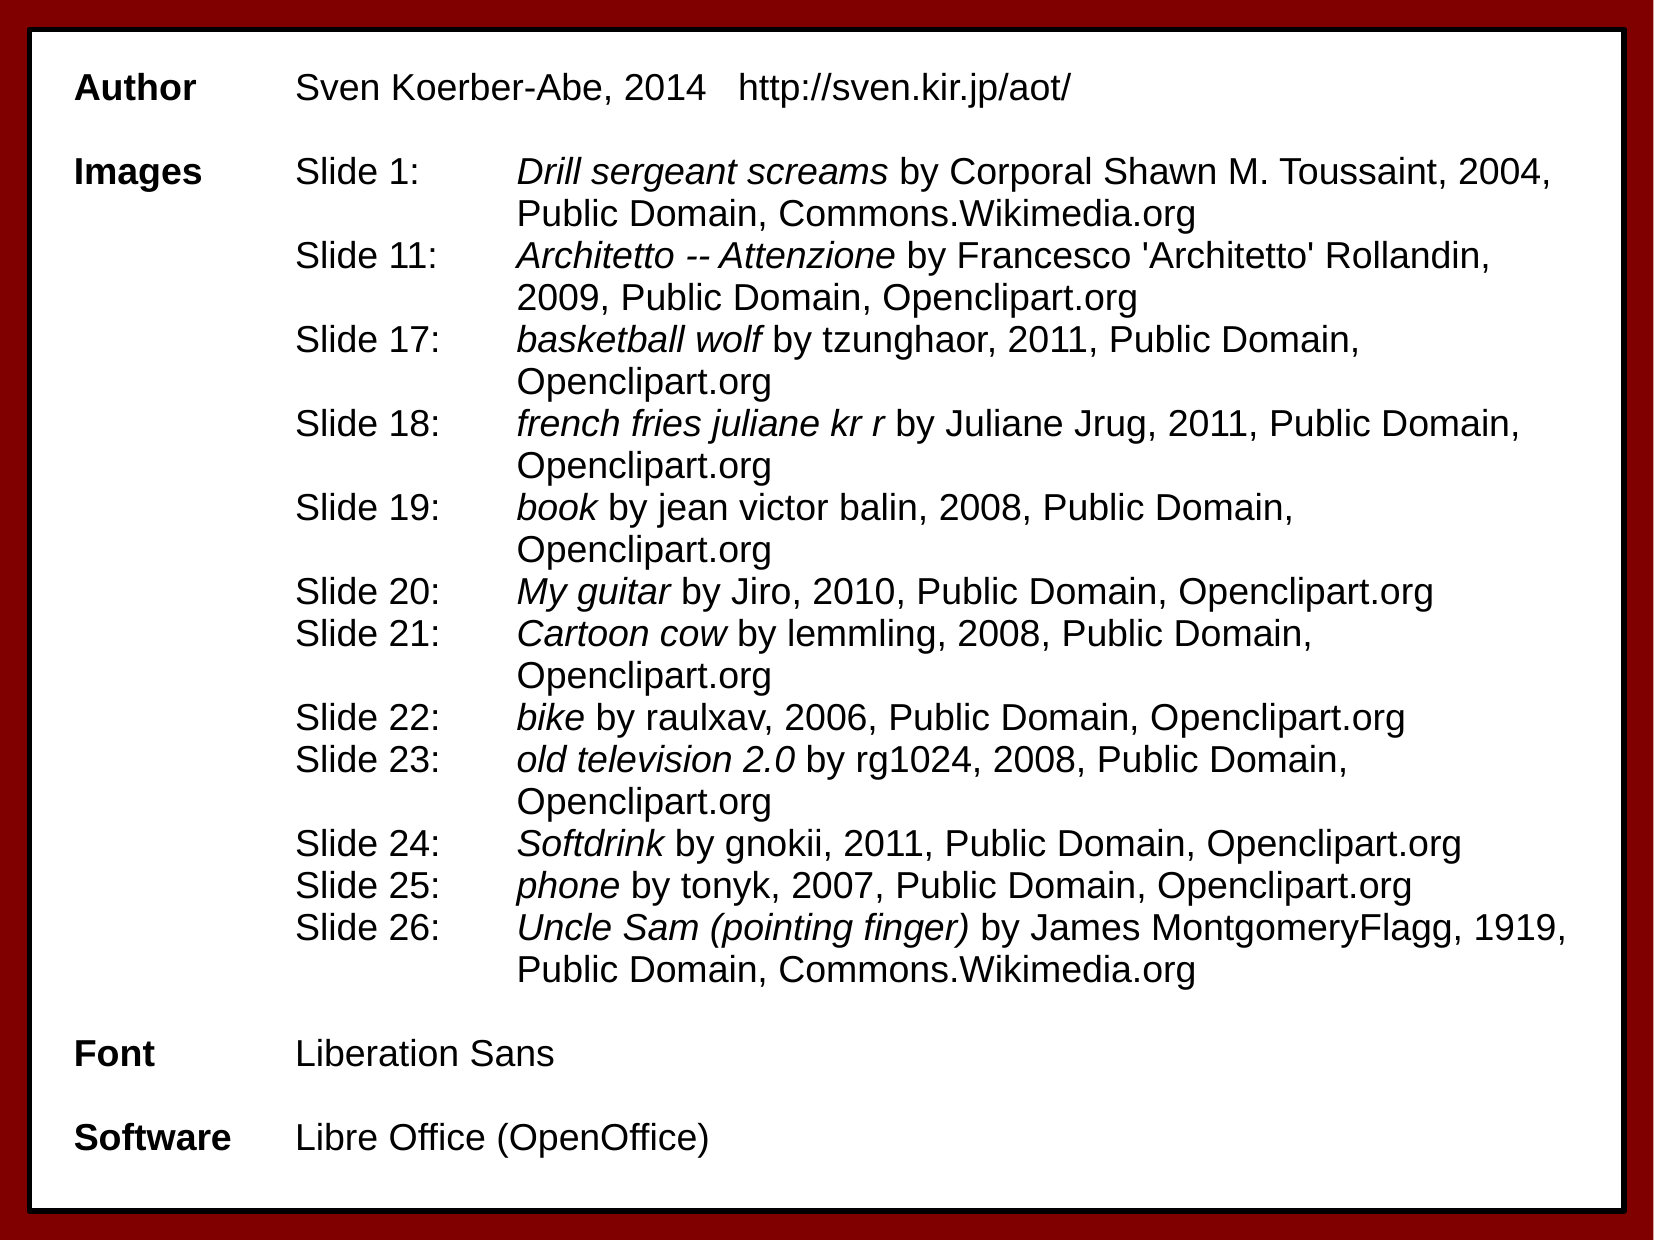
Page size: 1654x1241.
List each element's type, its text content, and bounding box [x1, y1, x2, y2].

text_box [29, 29, 1625, 1211]
text_box Author Sven Koerber-Abe, 2014 http://sven.kir.jp/aot/ Images Slide 1: Drill sergeant screams by Corporal Shawn M. Toussaint, 2004, Public Domain, Commons.Wikimedia.org Slide 11: Architetto -- Attenzione by Francesco 'Architetto' Rollandin, 2009, Public Domain, Openclipart.org Slide 17: basketball wolf by tzunghaor, 2011, Public Domain, Openclipart.org Slide 18: french fries juliane kr r by Juliane Jrug, 2011, Public Domain, Openclipart.org Slide 19: book by jean victor balin, 2008, Public Domain, Openclipart.org Slide 20: My guitar by Jiro, 2010, Public Domain, Openclipart.org Slide 21: Cartoon cow by lemmling, 2008, Public Domain, Openclipart.org Slide 22: bike by raulxav, 2006, Public Domain, Openclipart.org Slide 23: old television 2.0 by rg1024, 2008, Public Domain, Openclipart.org Slide 24: Softdrink by gnokii, 2011, Public Domain, Openclipart.org Slide 25: phone by tonyk, 2007, Public Domain, Openclipart.org Slide 26: Uncle Sam (pointing finger) by James MontgomeryFlagg, 1919, Public Domain, Commons.Wikimedia.org Font Liberation Sans Software Libre Office (OpenOffice) [59, 59, 1595, 1218]
